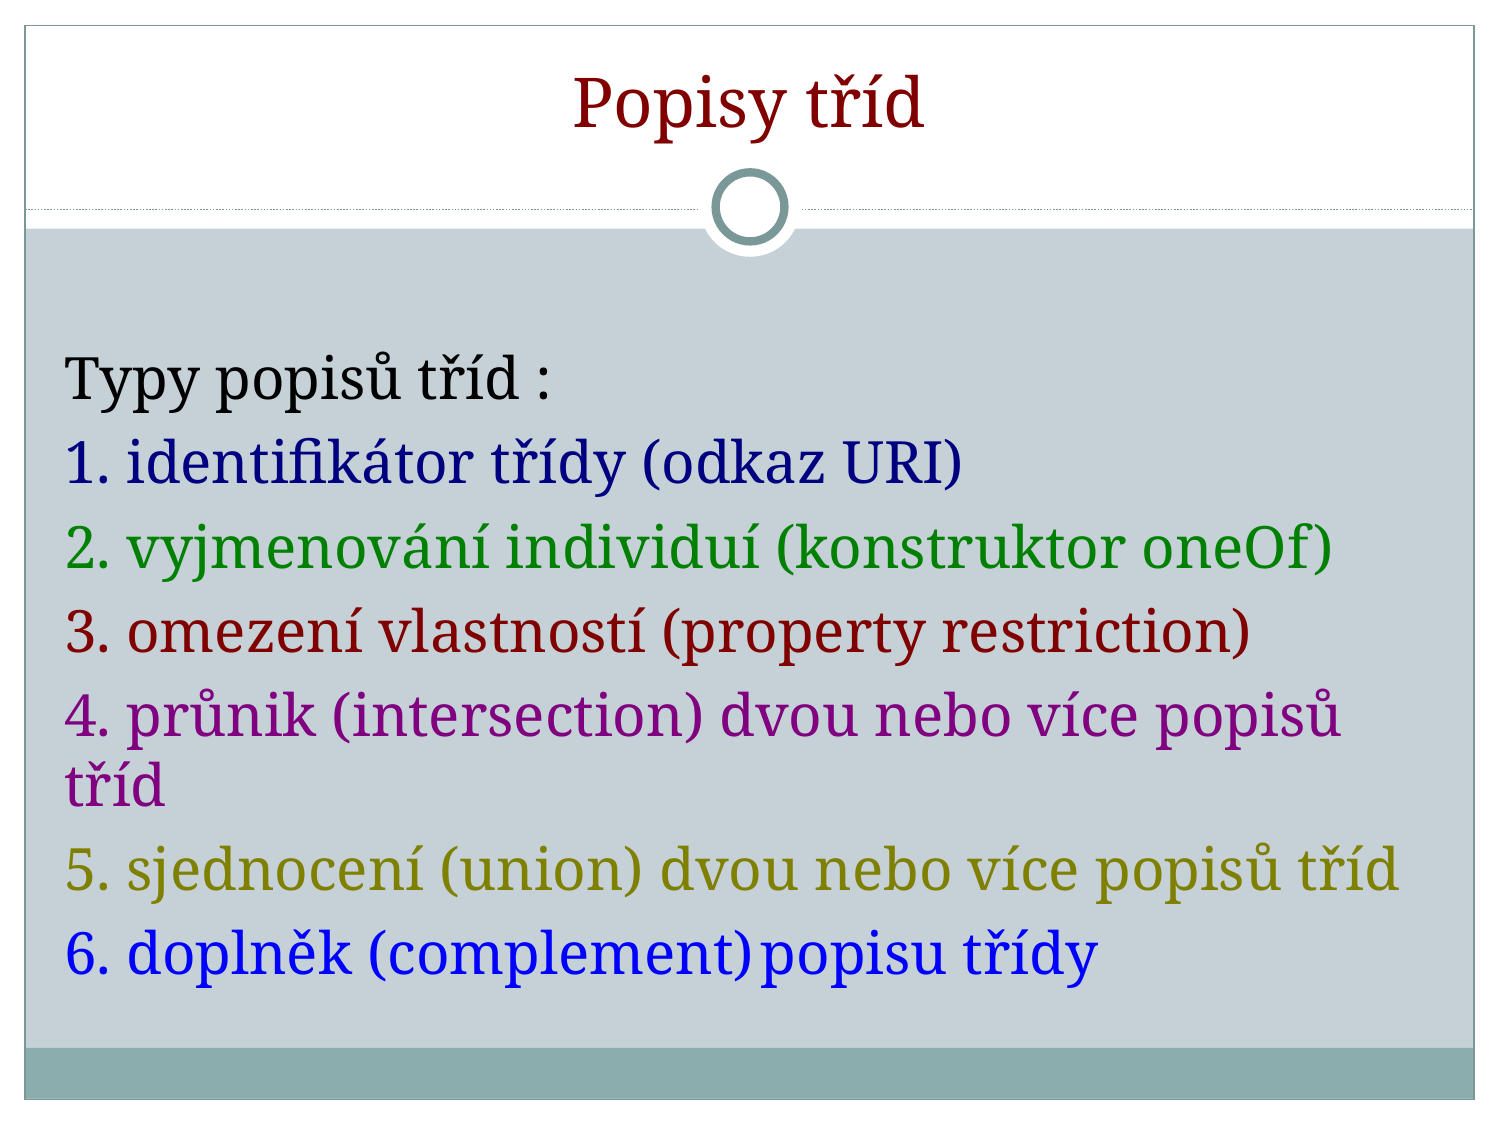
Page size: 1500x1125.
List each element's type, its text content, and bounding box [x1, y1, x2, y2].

title Popisy tříd [49, 37, 1450, 163]
list Typy popisů tříd : 1. identifikátor třídy (odkaz URI) 2. vyjmenování individuí (konstruktor oneOf) 3. omezení vlastností (property restriction) 4. průnik (intersection) dvou nebo více popisů tříd 5. sjednocení (union) dvou nebo více popisů tříd 6. doplněk (complement) popisu třídy [49, 249, 1450, 1006]
